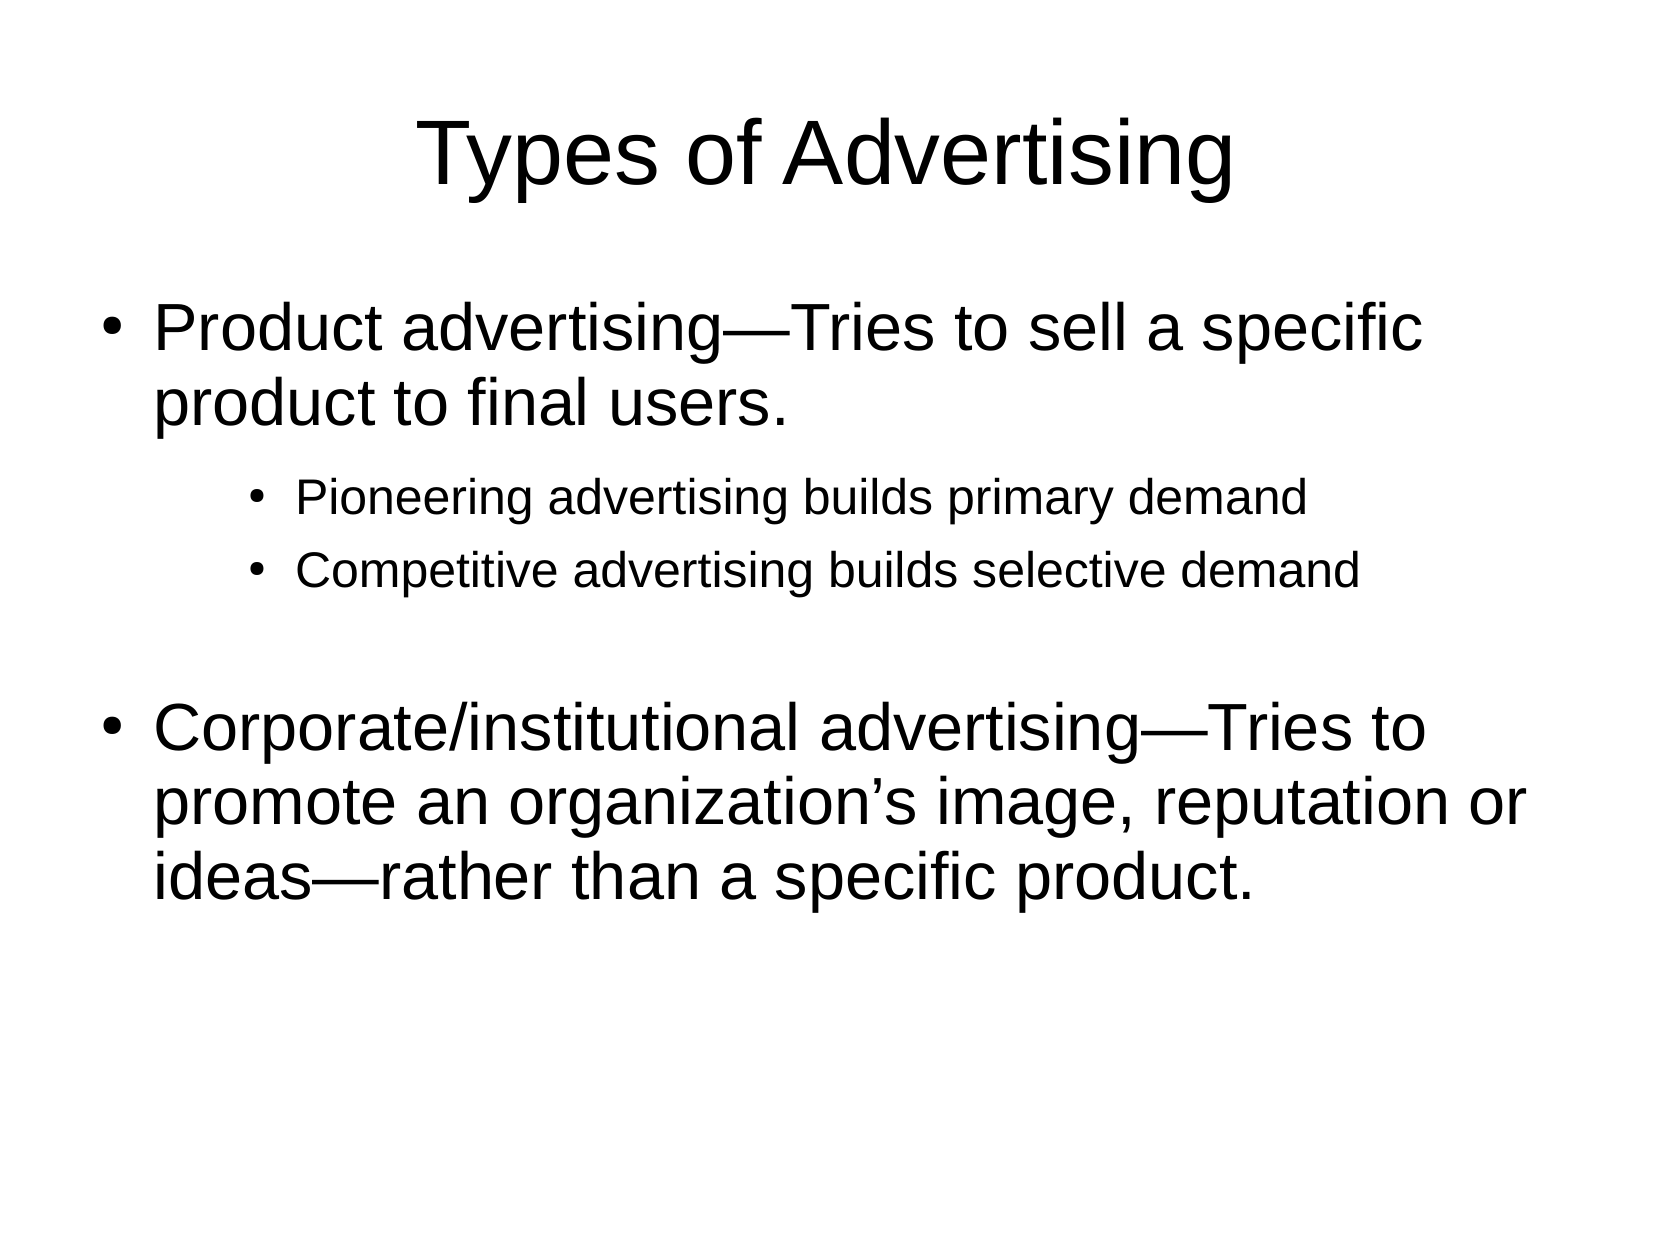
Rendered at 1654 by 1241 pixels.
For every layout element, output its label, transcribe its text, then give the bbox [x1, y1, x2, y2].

list Product advertising—Tries to sell a specific product to final users. Pioneering advertising builds primary demand Competitive advertising builds selective demand Corporate/institutional advertising—Tries to promote an organization’s image, reputation or ideas—rather than a specific product. [82, 290, 1571, 1010]
title Types of Advertising [82, 49, 1571, 257]
